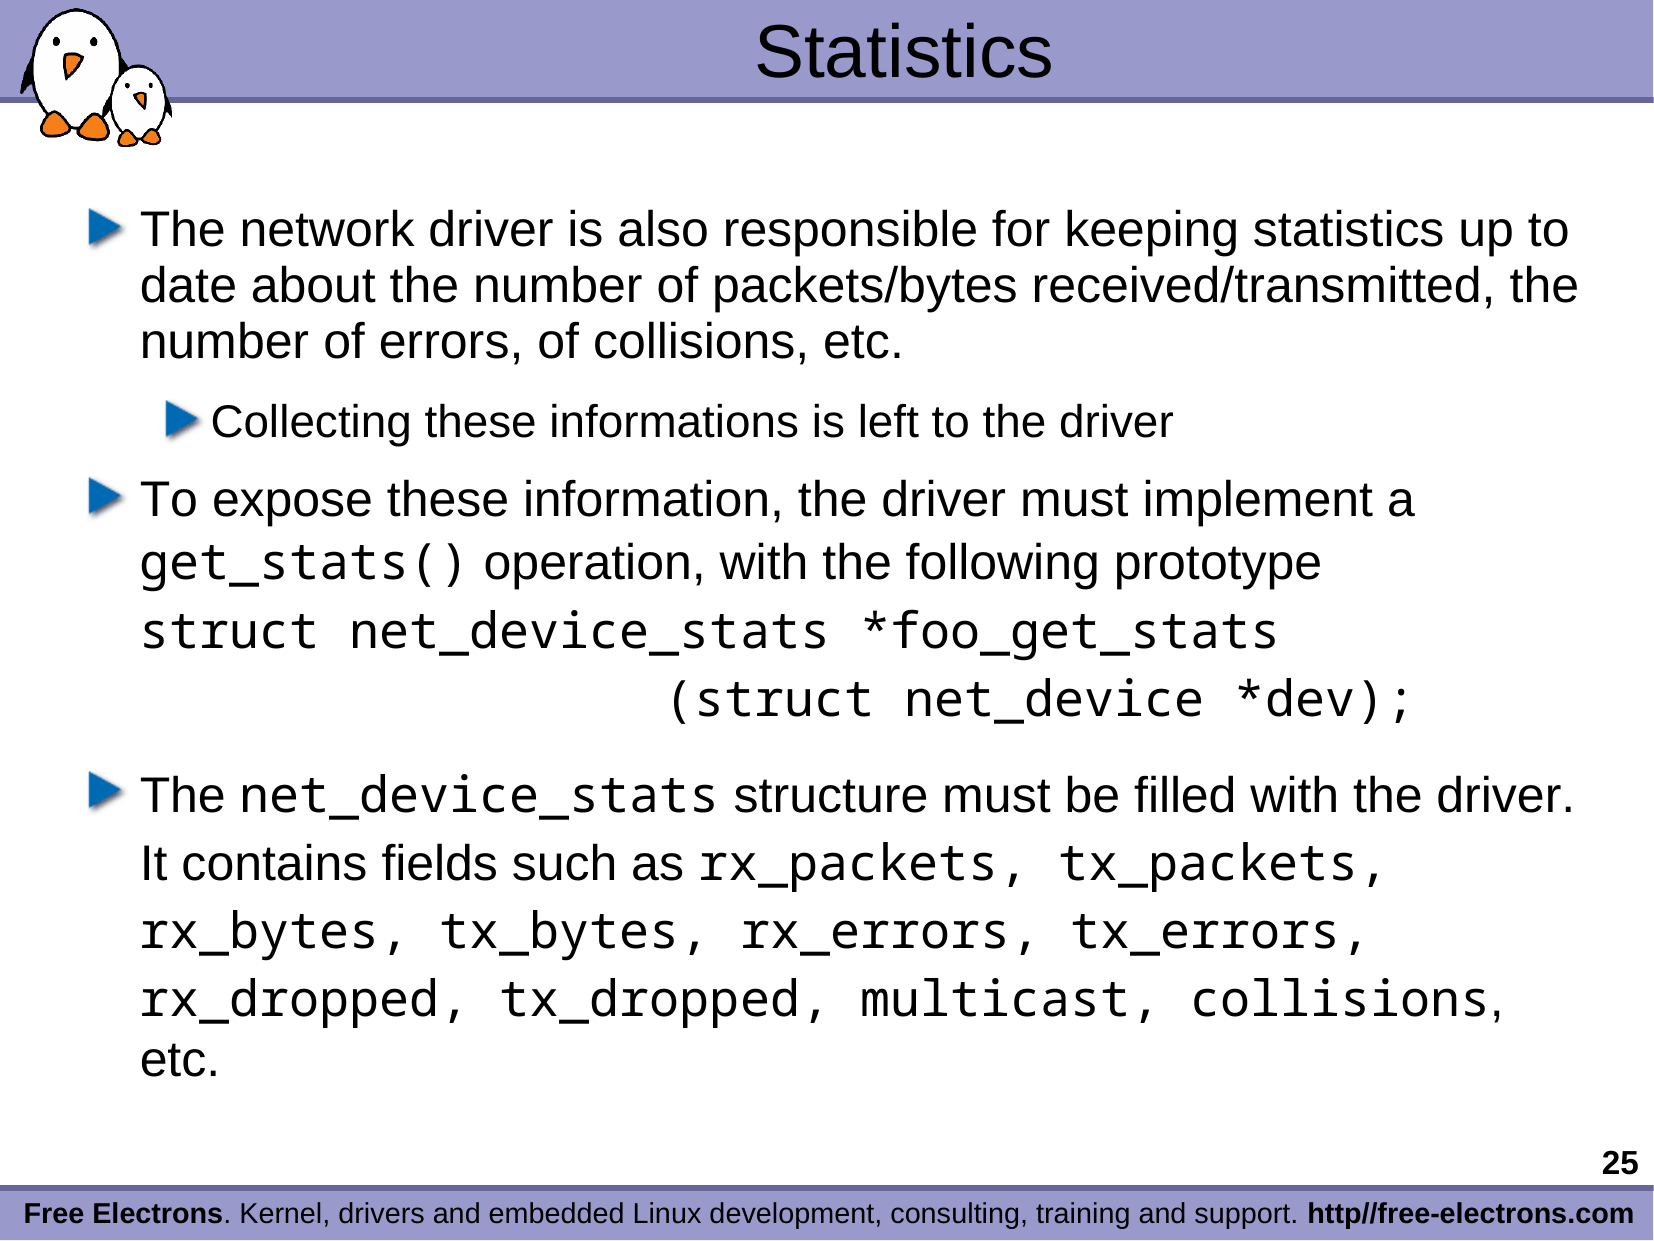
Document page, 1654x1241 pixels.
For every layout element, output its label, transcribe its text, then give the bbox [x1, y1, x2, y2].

picture [20, 8, 172, 147]
list The network driver is also responsible for keeping statistics up to date about the number of packets/bytes received/transmitted, the number of errors, of collisions, etc. Collecting these informations is left to the driver To expose these information, the driver must implement a get_stats() operation, with the following prototype struct net_device_stats *foo_get_stats (struct net_device *dev); The net_device_stats structure must be filled with the driver. It contains fields such as rx_packets, tx_packets, rx_bytes, tx_bytes, rx_errors, tx_errors, rx_dropped, tx_dropped, multicast, collisions, etc. [68, 201, 1592, 1118]
title Statistics [178, 4, 1631, 98]
